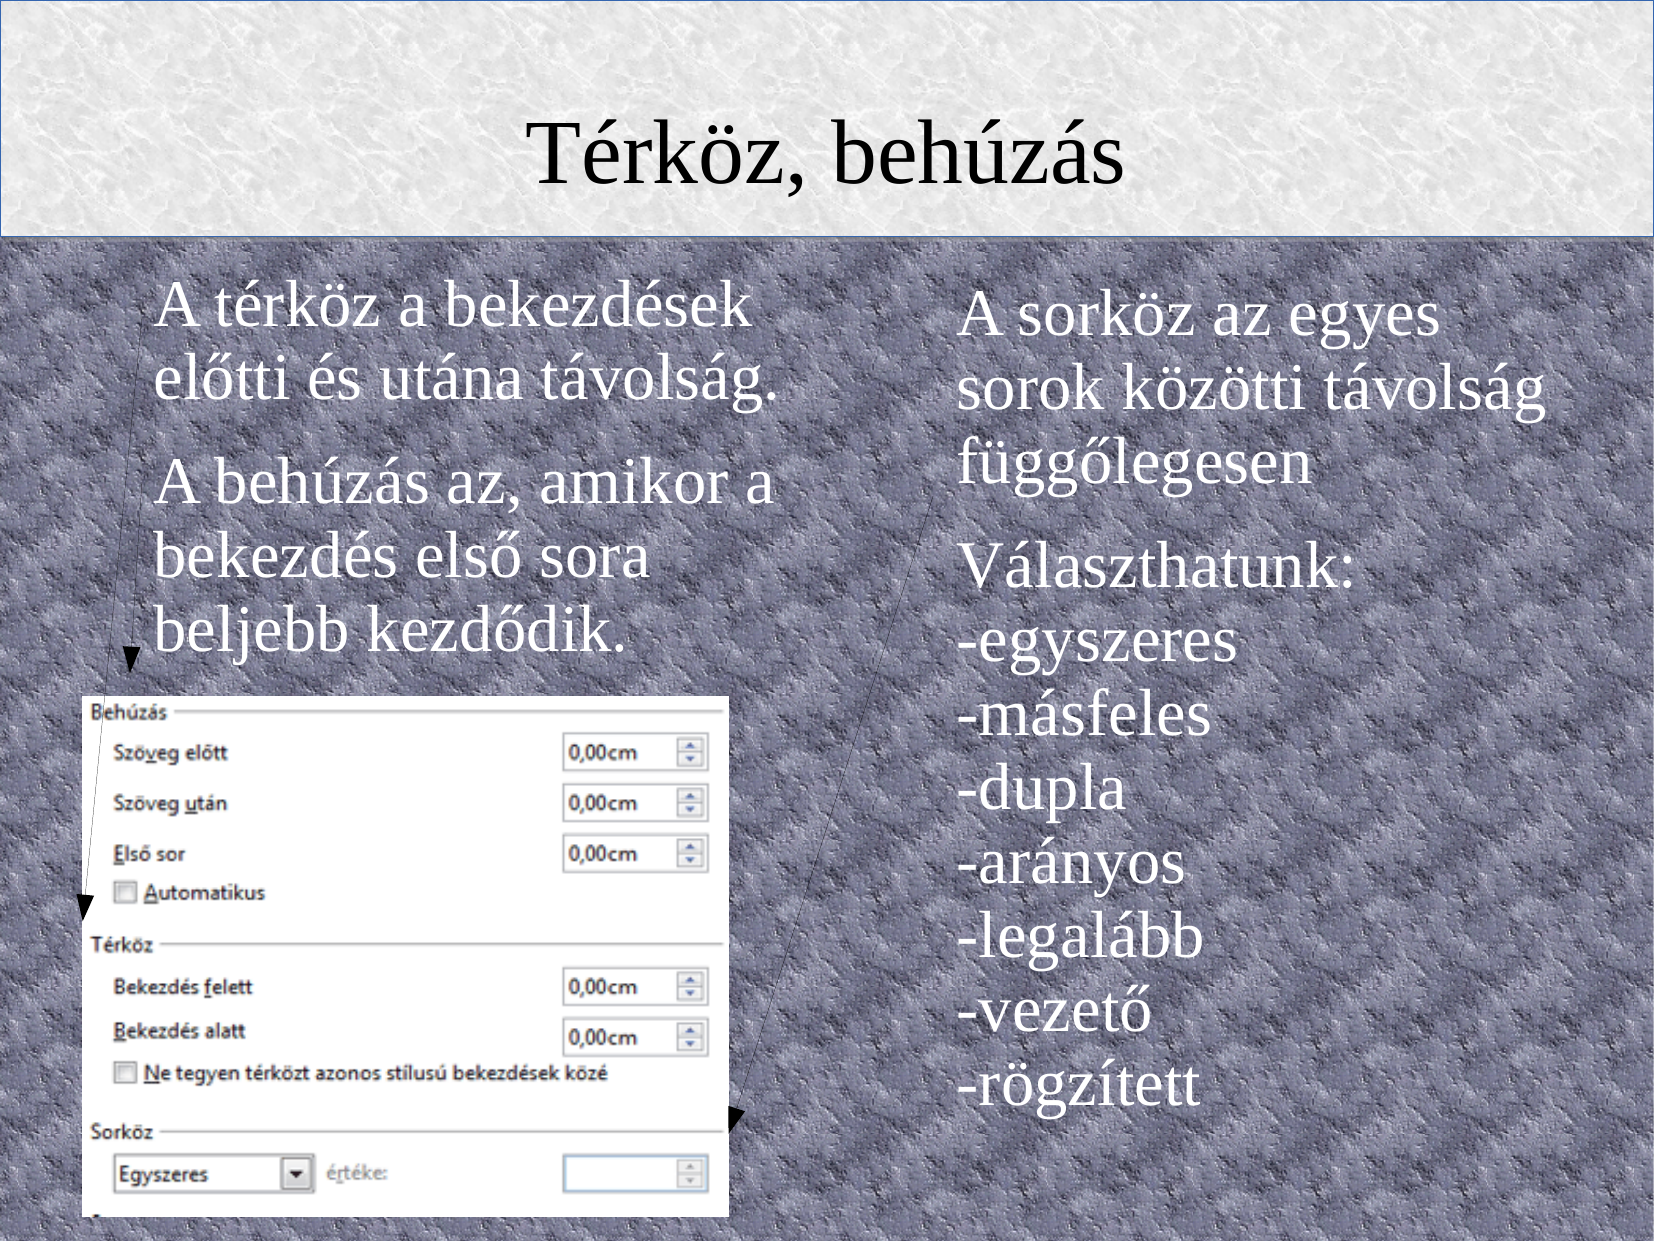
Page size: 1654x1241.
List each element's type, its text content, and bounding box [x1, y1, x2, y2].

picture [1, 1, 1653, 236]
title Térköz, behúzás [82, 49, 1571, 257]
picture [0, 237, 1654, 1241]
list A térköz a bekezdések előtti és utána távolság. A behúzás az, amikor a bekezdés első sora beljebb kezdődik. [82, 266, 793, 674]
list A sorköz az egyes sorok közötti távolság függőlegesen Választhatunk: -egyszeres -másfeles -dupla -arányos -legalább -vezető -rögzített [885, 276, 1596, 1182]
